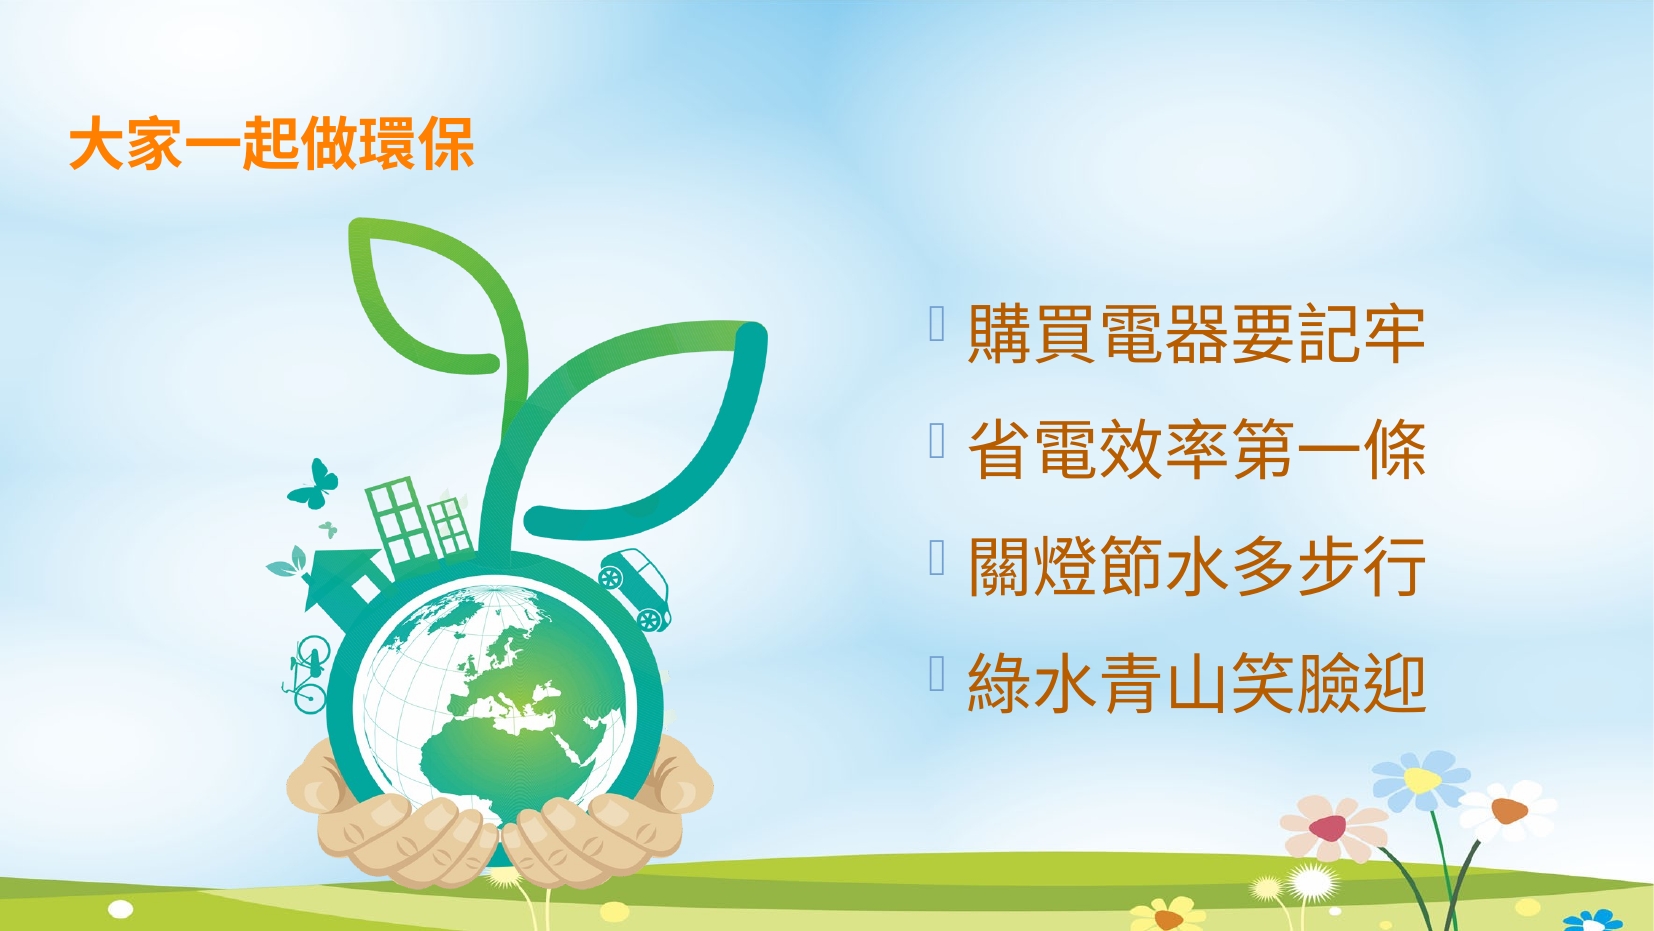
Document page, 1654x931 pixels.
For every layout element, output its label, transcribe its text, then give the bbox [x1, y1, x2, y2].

picture [0, 0, 1654, 931]
title 大家一起做環保 [0, 62, 544, 218]
list 購買電器要記牢 省電效率第一條 關燈節水多步行 綠水青山笑臉迎 [915, 206, 1565, 739]
